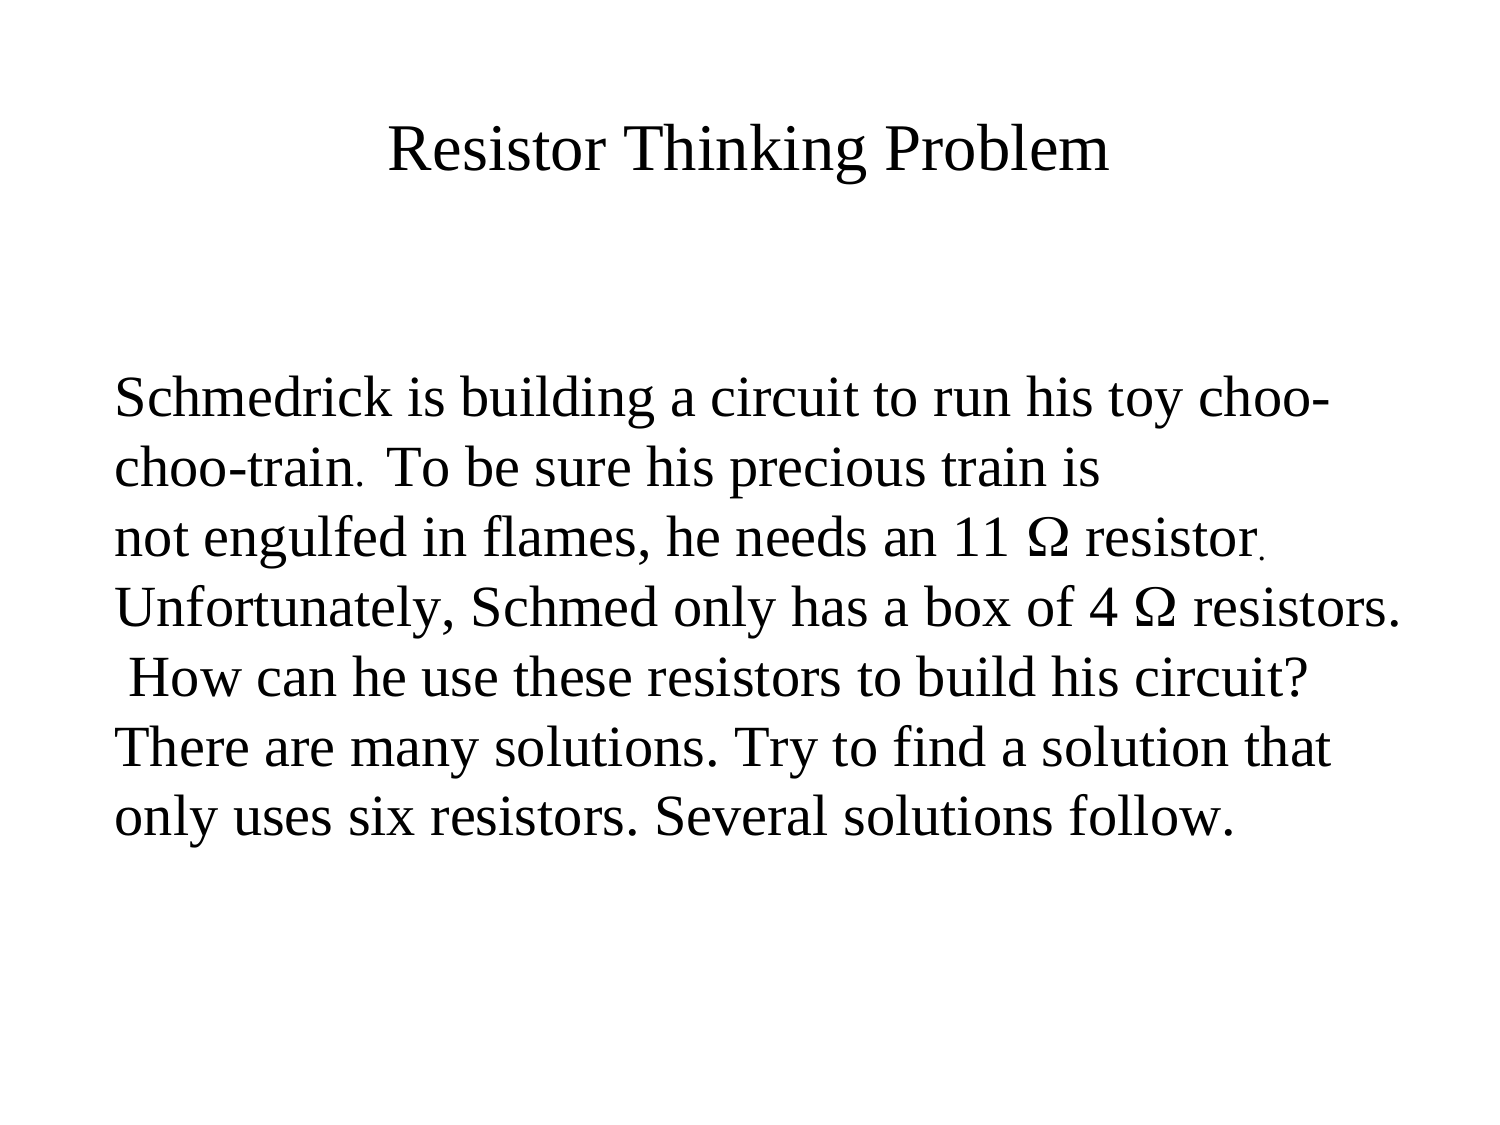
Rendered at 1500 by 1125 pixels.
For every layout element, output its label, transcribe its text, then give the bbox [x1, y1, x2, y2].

title Resistor Thinking Problem [112, 49, 1388, 238]
text_box Schmedrick is building a circuit to run his toy choo-choo-train. To be sure his precious train is not engulfed in flames, he needs an 11  resistor. Unfortunately, Schmed only has a box of 4  resistors. How can he use these resistors to build his circuit? There are many solutions. Try to find a solution that only uses six resistors. Several solutions follow. [99, 350, 1426, 856]
